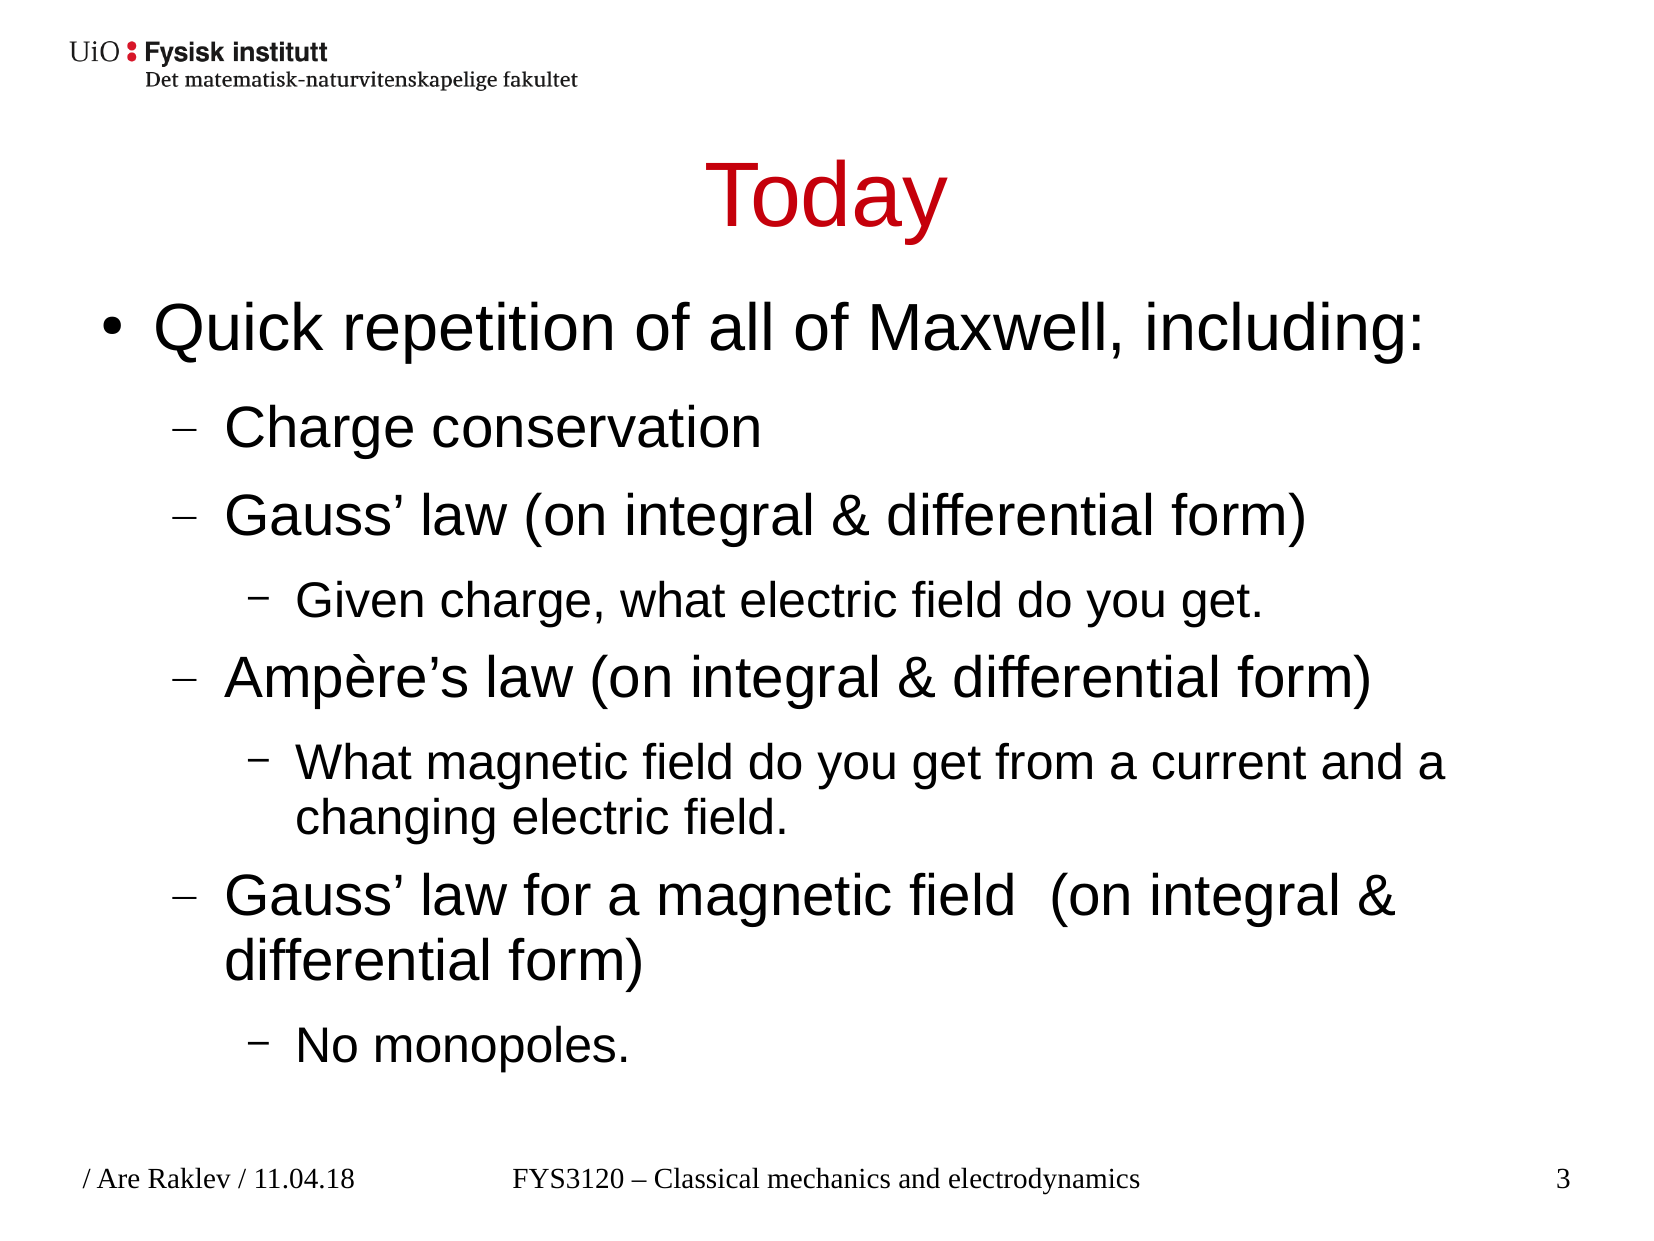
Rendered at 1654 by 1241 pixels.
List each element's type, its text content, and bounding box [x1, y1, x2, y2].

picture [68, 37, 581, 93]
list Quick repetition of all of Maxwell, including: Charge conservation Gauss’ law (on integral & differential form) Given charge, what electric field do you get. Ampère’s law (on integral & differential form) What magnetic field do you get from a current and a changing electric field. Gauss’ law for a magnetic field (on integral & differential form) No monopoles. [82, 290, 1571, 1094]
title Today [82, 90, 1571, 290]
